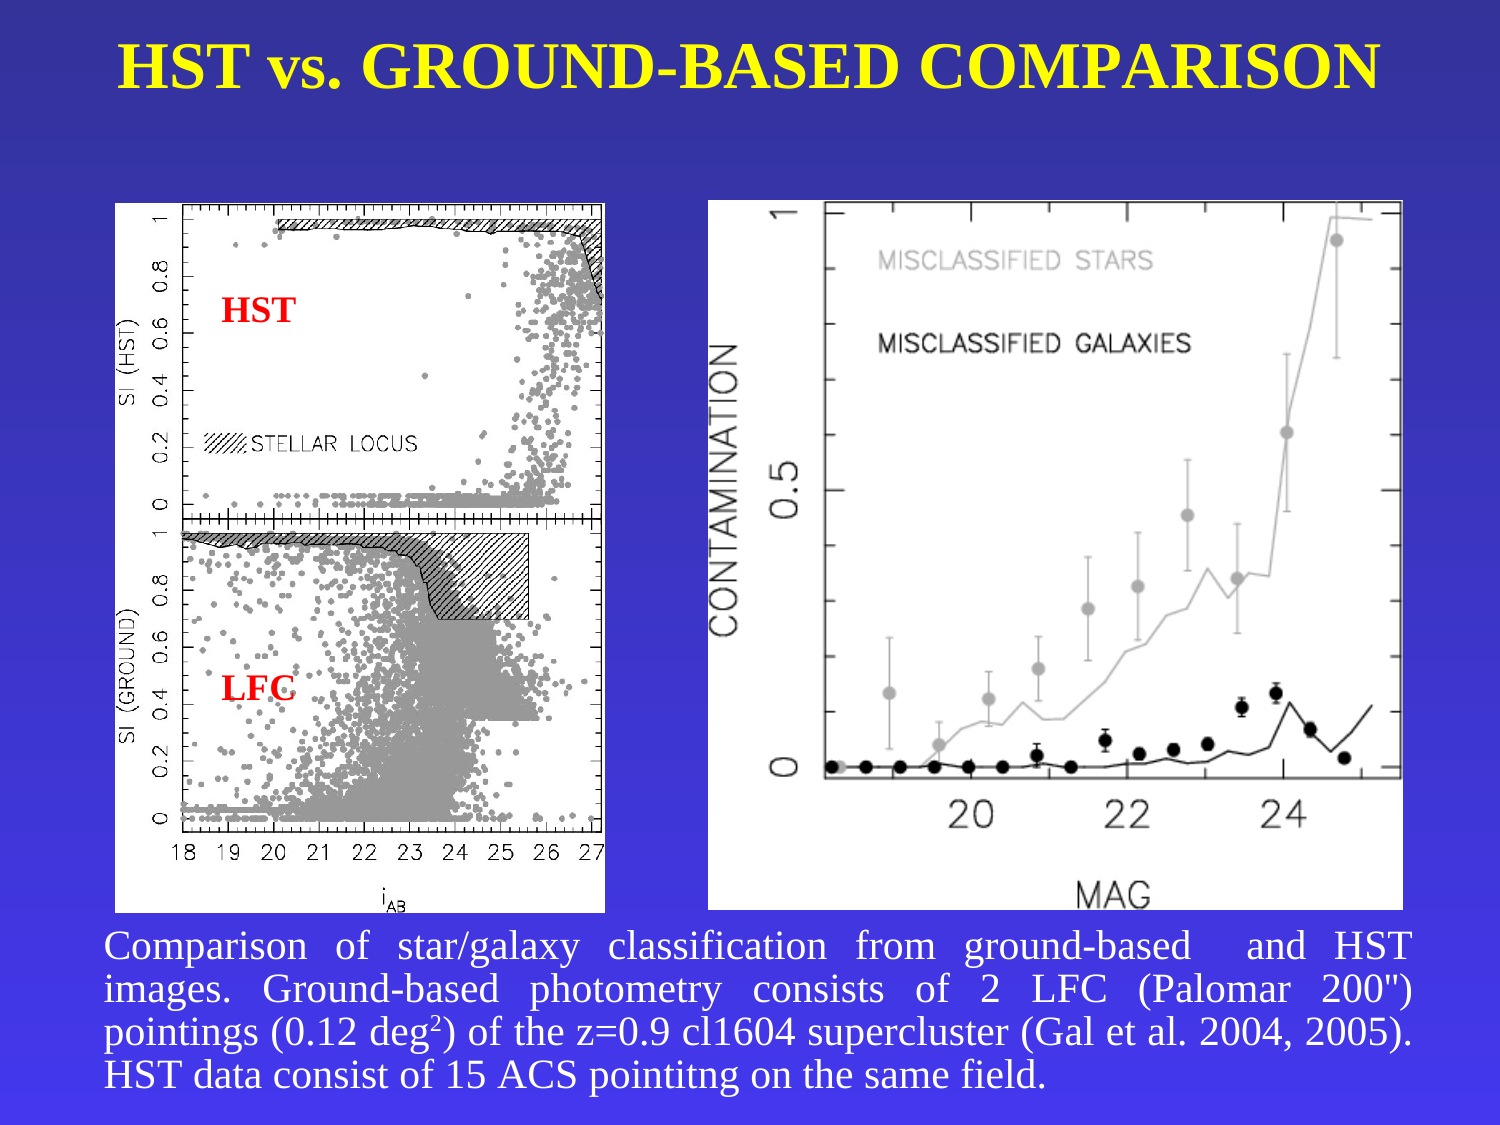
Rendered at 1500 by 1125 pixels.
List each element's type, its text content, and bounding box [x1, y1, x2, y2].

text_box HST vs. GROUND-BASED COMPARISON [0, 31, 1500, 207]
text_box HST [206, 282, 312, 340]
text_box Comparison of star/galaxy classification from ground-based and HST images. Ground-based photometry consists of 2 LFC (Palomar 200'') pointings (0.12 deg2) of the z=0.9 cl1604 supercluster (Gal et al. 2004, 2005). HST data consist of 15 ACS pointitng on the same field. [88, 909, 1430, 1114]
picture [115, 207, 605, 909]
text_box LFC [206, 660, 310, 718]
picture [708, 207, 1403, 909]
